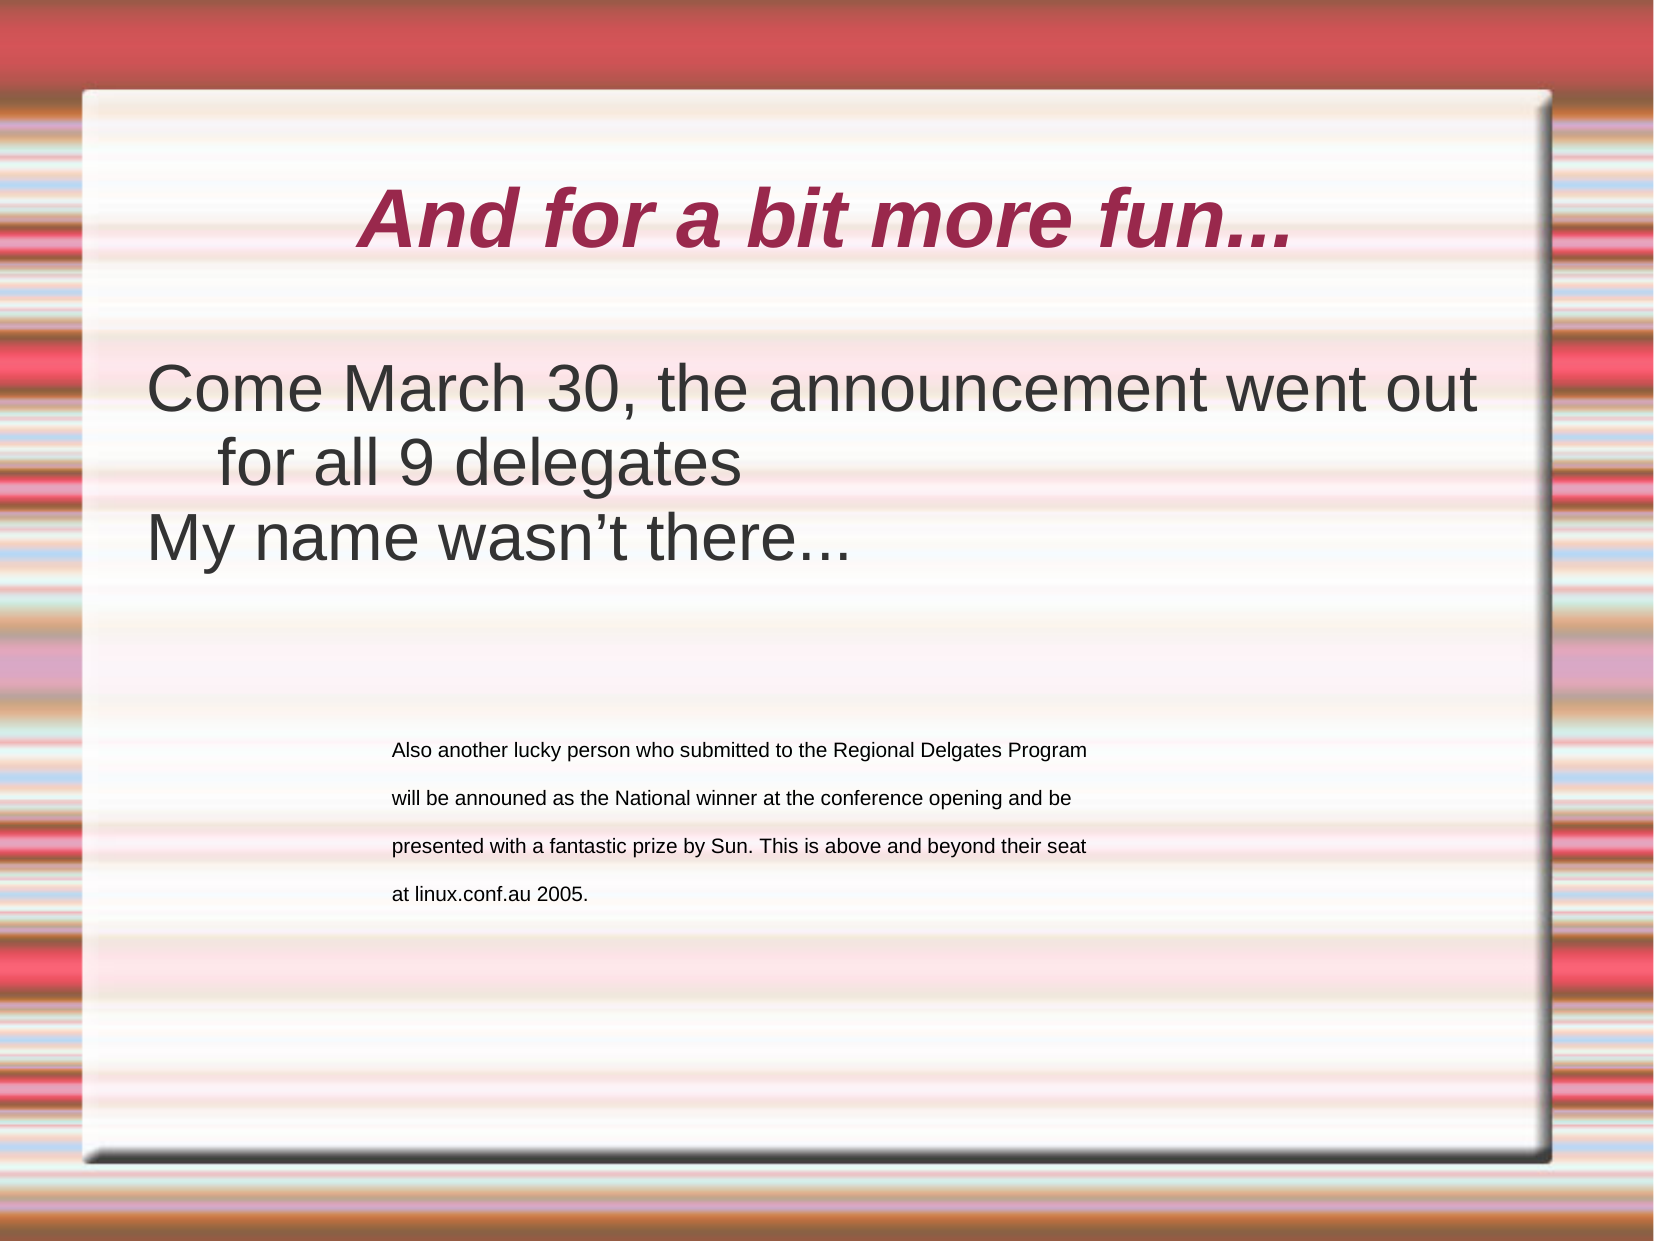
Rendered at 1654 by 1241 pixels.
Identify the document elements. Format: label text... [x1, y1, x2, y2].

list Come March 30, the announcement went out for all 9 delegates My name wasn’t there... [134, 350, 1516, 1133]
picture [0, 0, 1654, 1241]
text_box Also another lucky person who submitted to the Regional Delgates Program will be announed as the National winner at the conference opening and be presented with a fantastic prize by Sun. This is above and beyond their seat at linux.conf.au 2005. [391, 738, 1163, 976]
title And for a bit more fun... [121, 114, 1534, 322]
